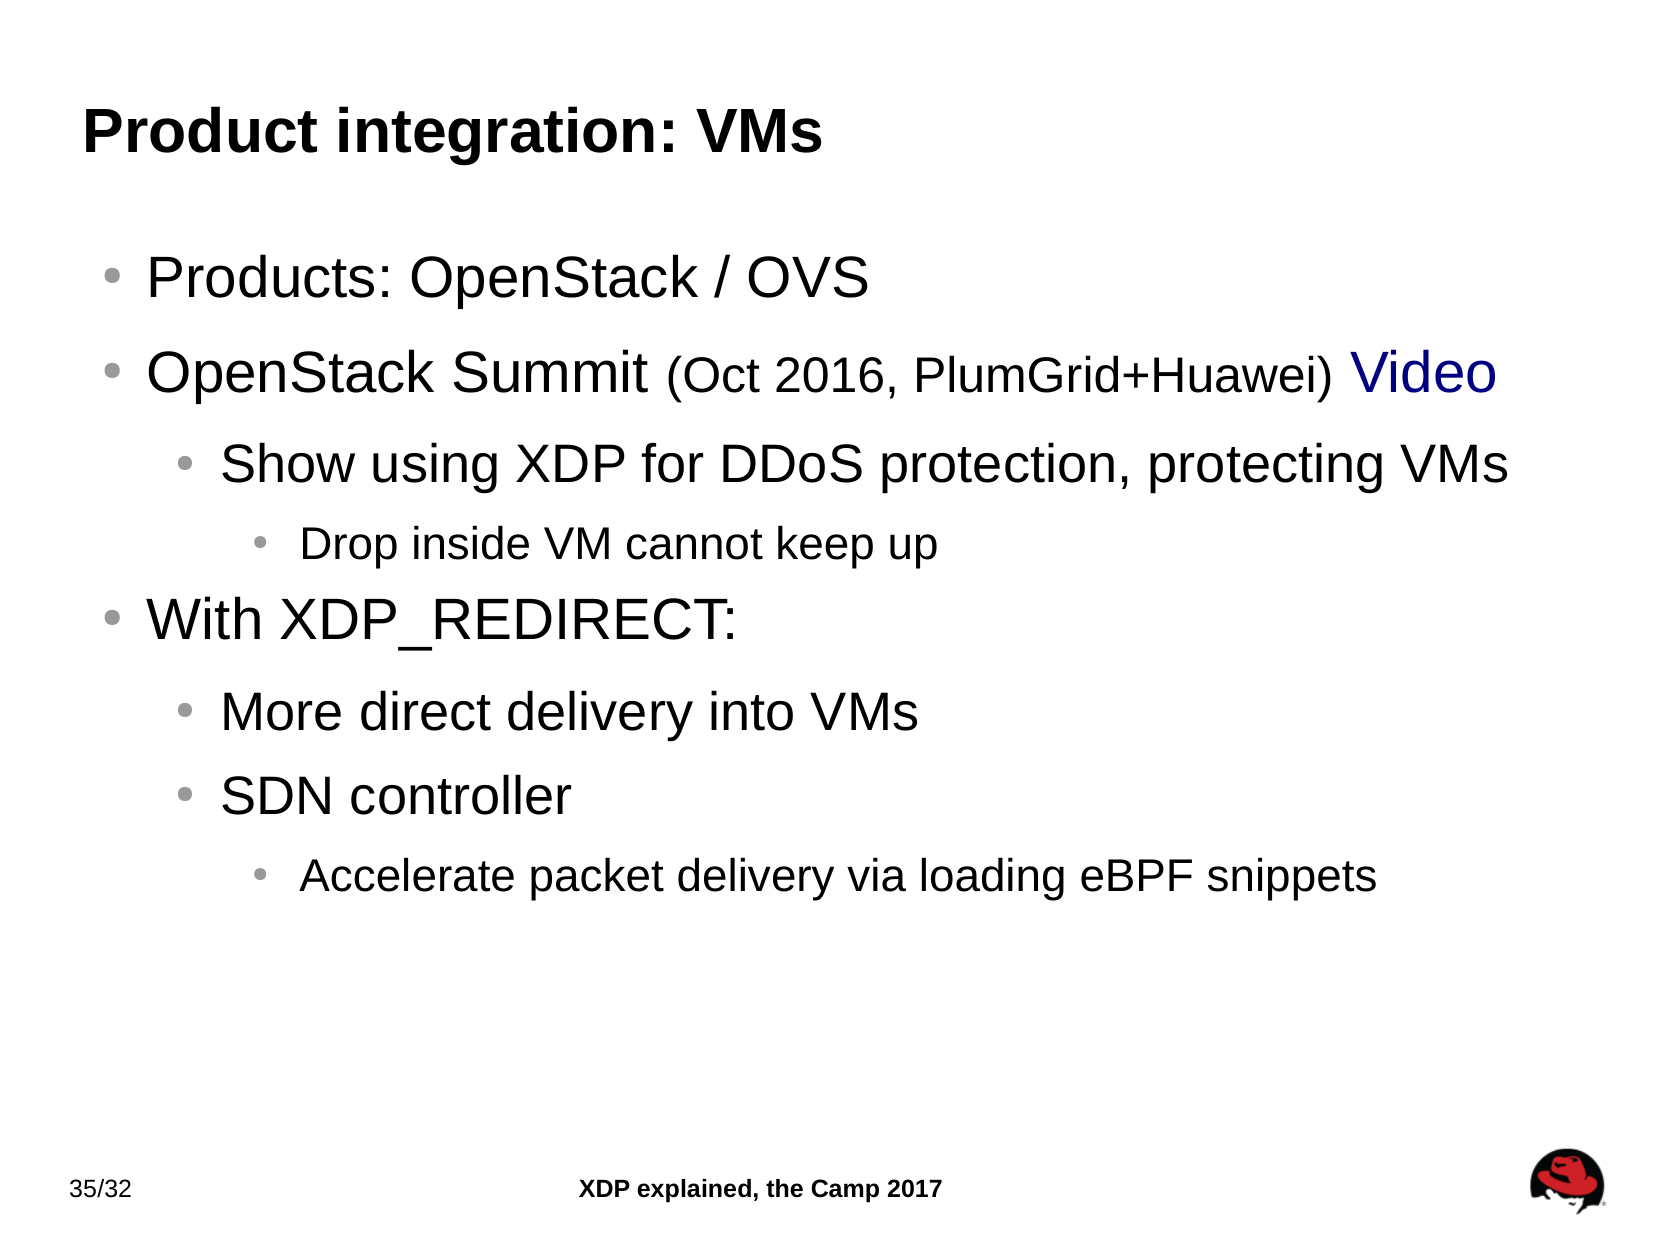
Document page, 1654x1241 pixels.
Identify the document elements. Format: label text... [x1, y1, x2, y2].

list Products: OpenStack / OVS OpenStack Summit (Oct 2016, PlumGrid+Huawei) Video Show using XDP for DDoS protection, protecting VMs Drop inside VM cannot keep up With XDP_REDIRECT: More direct delivery into VMs SDN controller Accelerate packet delivery via loading eBPF snippets [86, 244, 1575, 1039]
picture [1529, 1146, 1612, 1224]
text_box [82, 37, 1571, 226]
